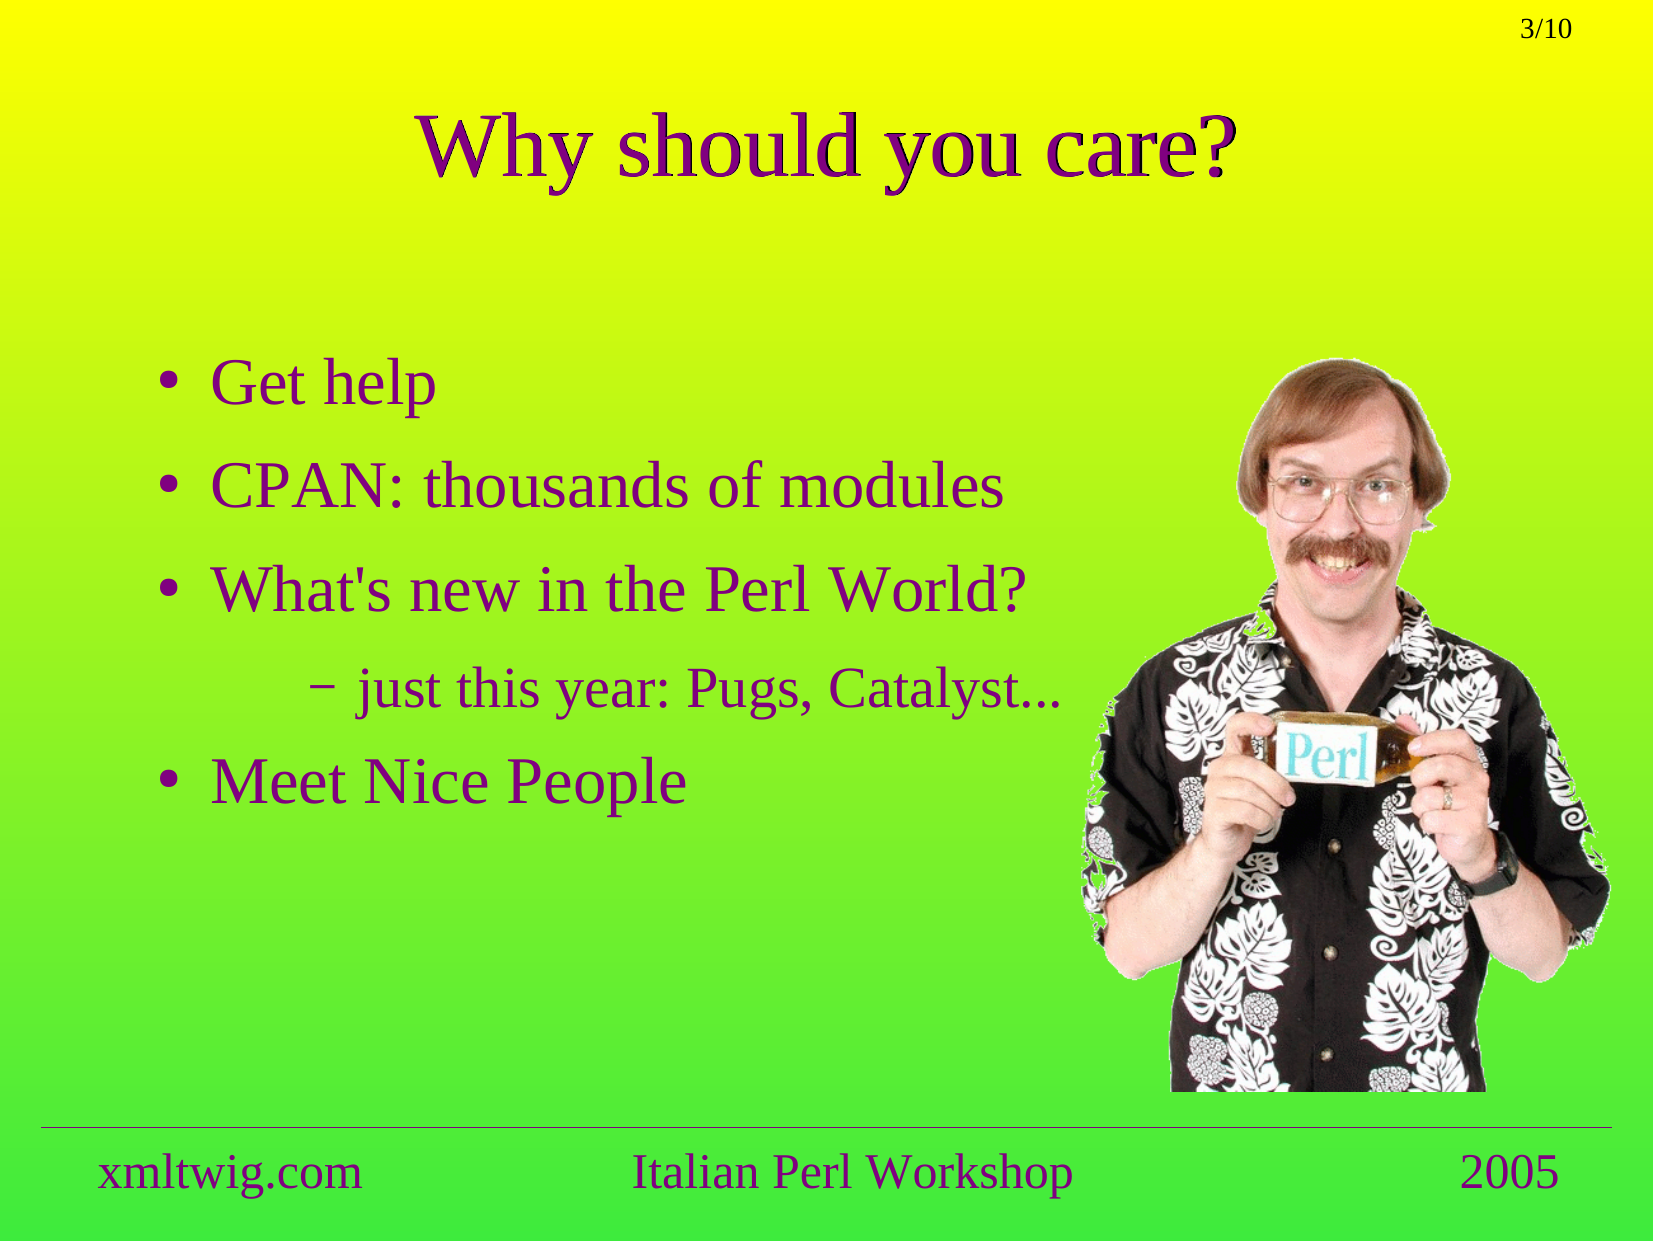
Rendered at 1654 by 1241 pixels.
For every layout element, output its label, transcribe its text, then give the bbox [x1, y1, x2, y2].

picture [1061, 330, 1615, 1092]
title Why should you care? [121, 66, 1533, 225]
list Get help CPAN: thousands of modules What's new in the Perl World? just this year: Pugs, Catalyst... Meet Nice People [121, 344, 1061, 1067]
